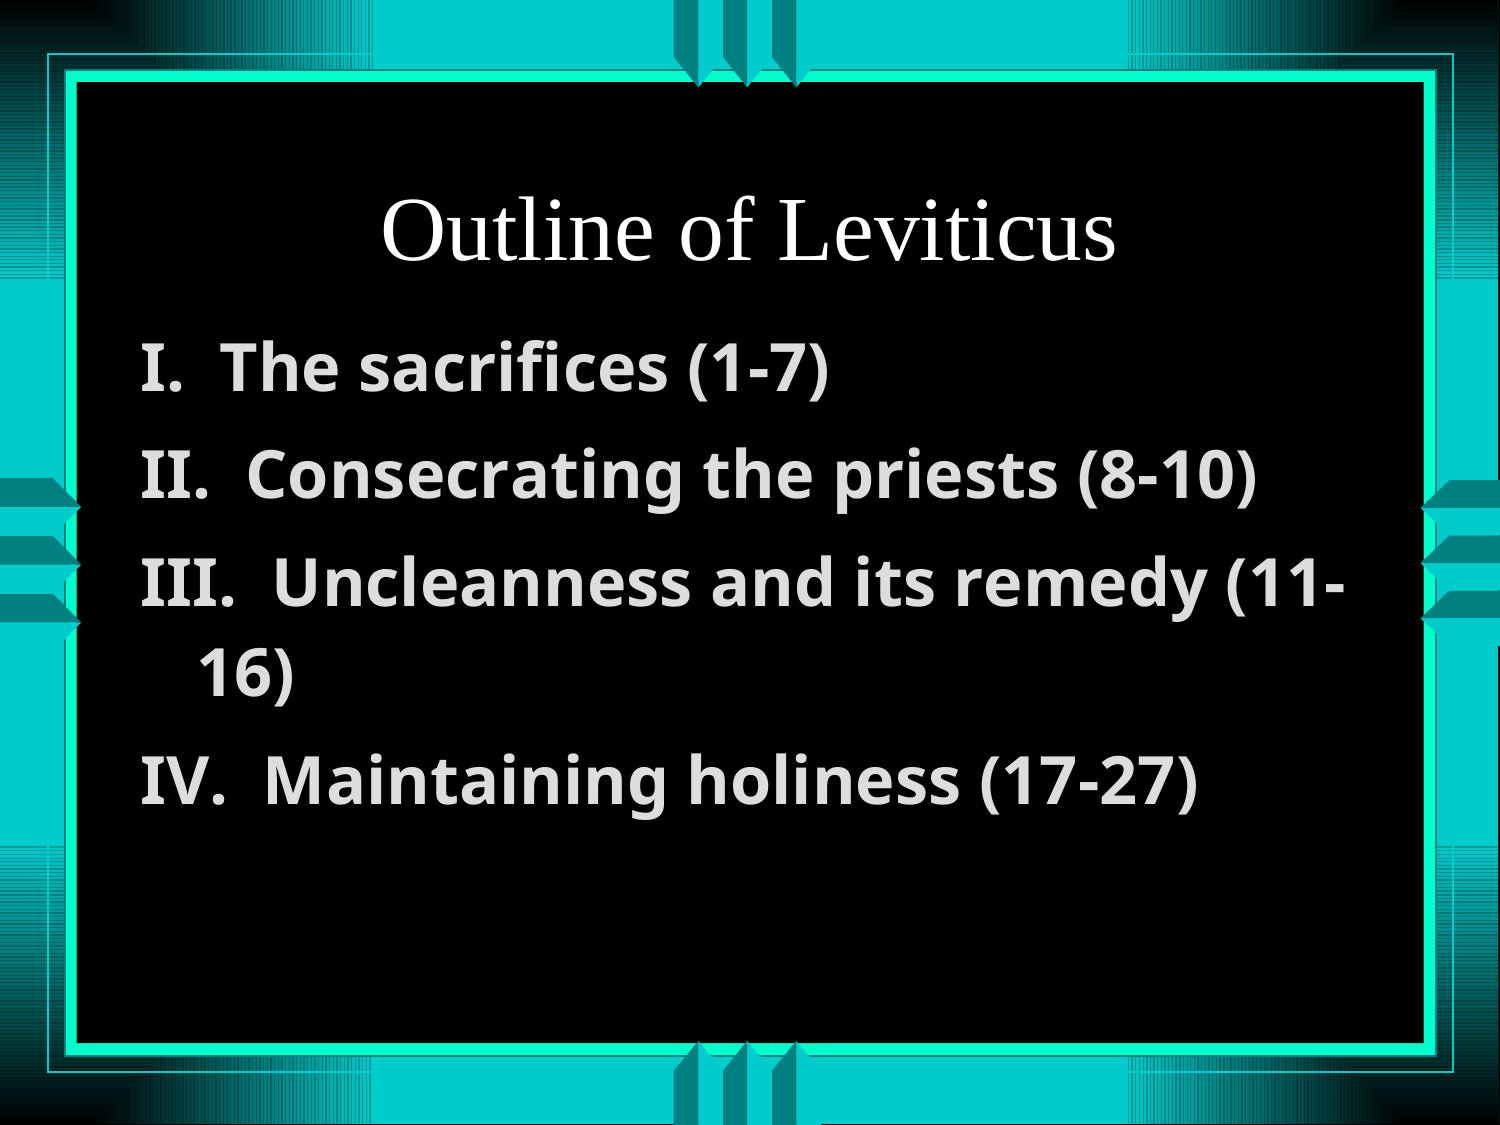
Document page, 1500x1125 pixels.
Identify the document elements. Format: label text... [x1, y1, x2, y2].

list I. The sacrifices (1-7) II. Consecrating the priests (8-10) III. Uncleanness and its remedy (11-16) IV. Maintaining holiness (17-27) [125, 312, 1388, 988]
title Outline of Leviticus [112, 99, 1388, 288]
